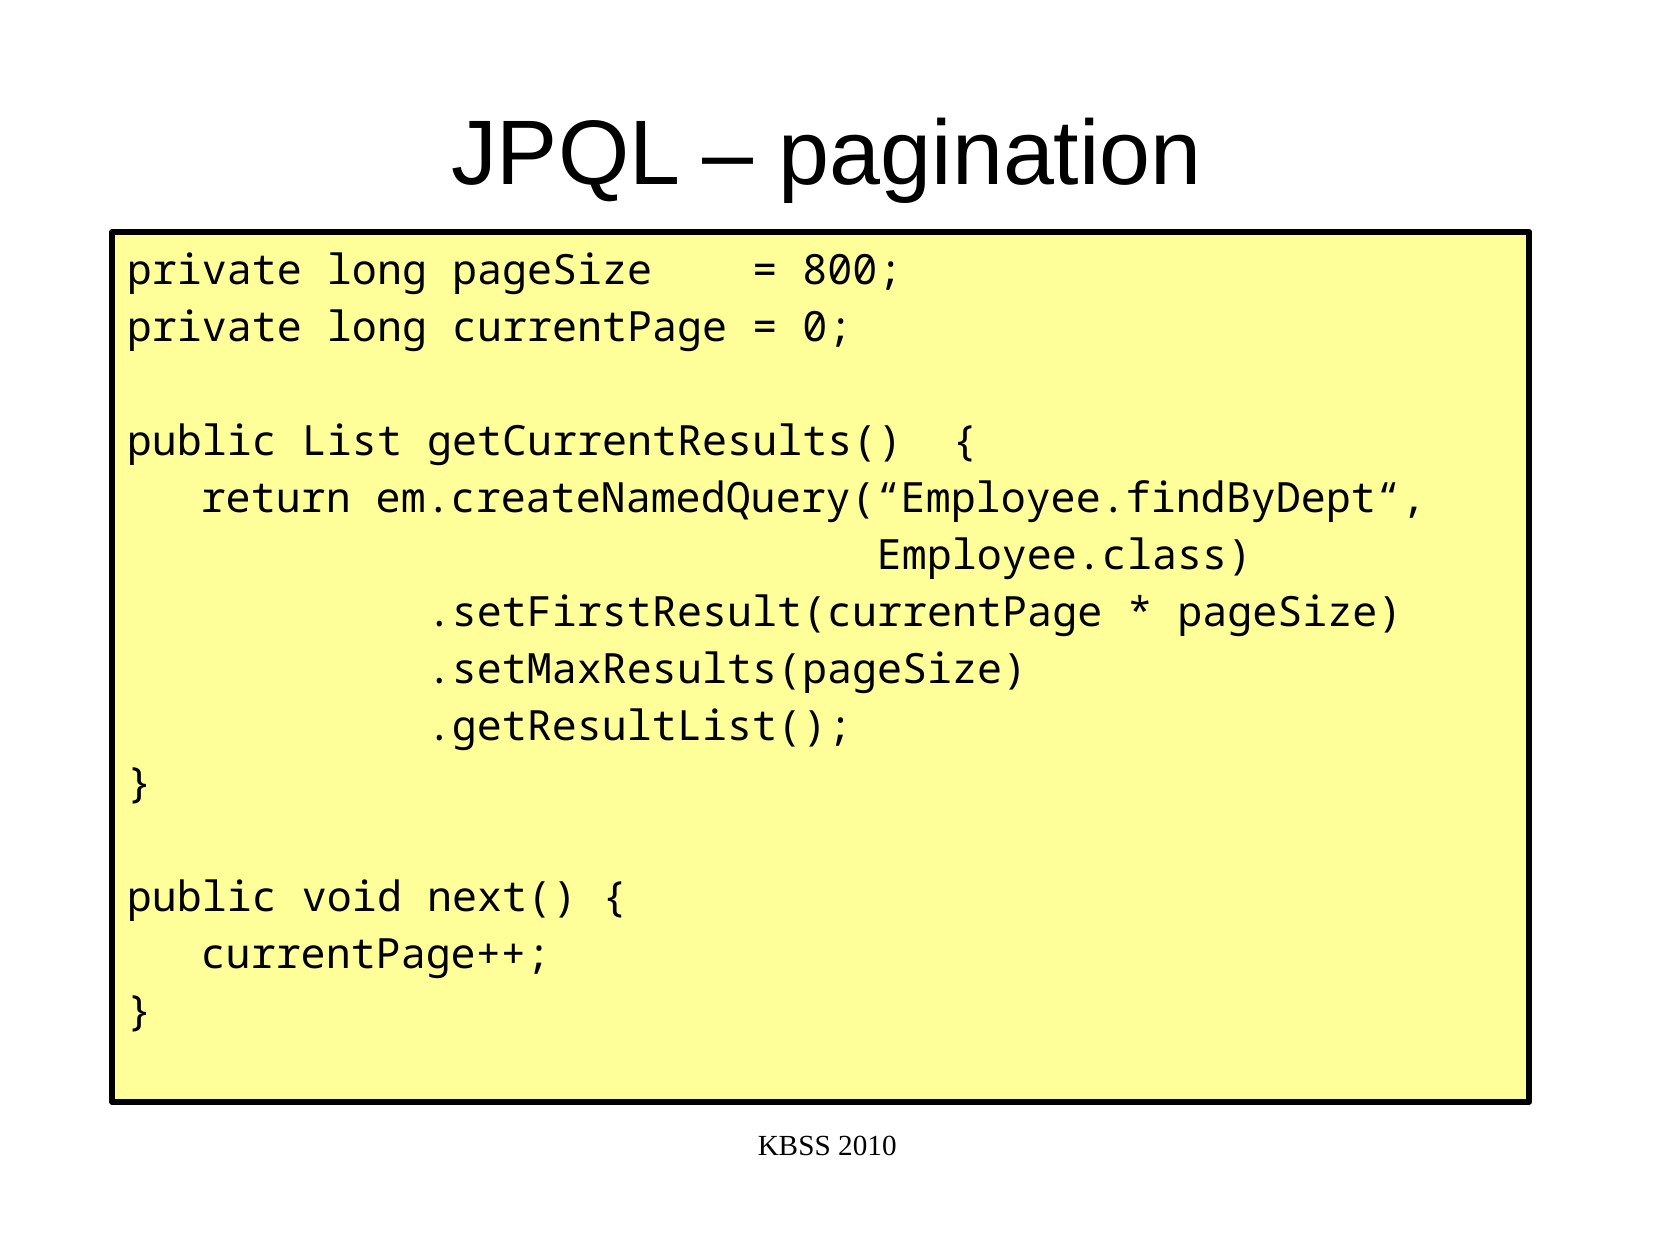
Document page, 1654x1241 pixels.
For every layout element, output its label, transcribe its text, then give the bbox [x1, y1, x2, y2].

text_box private long pageSize = 800; private long currentPage = 0; public List getCurrentResults() { return em.createNamedQuery(“Employee.findByDept“, Employee.class) .setFirstResult(currentPage * pageSize) .setMaxResults(pageSize) .getResultList(); } public void next() { currentPage++; } [112, 232, 1530, 976]
title JPQL – pagination [82, 49, 1571, 257]
